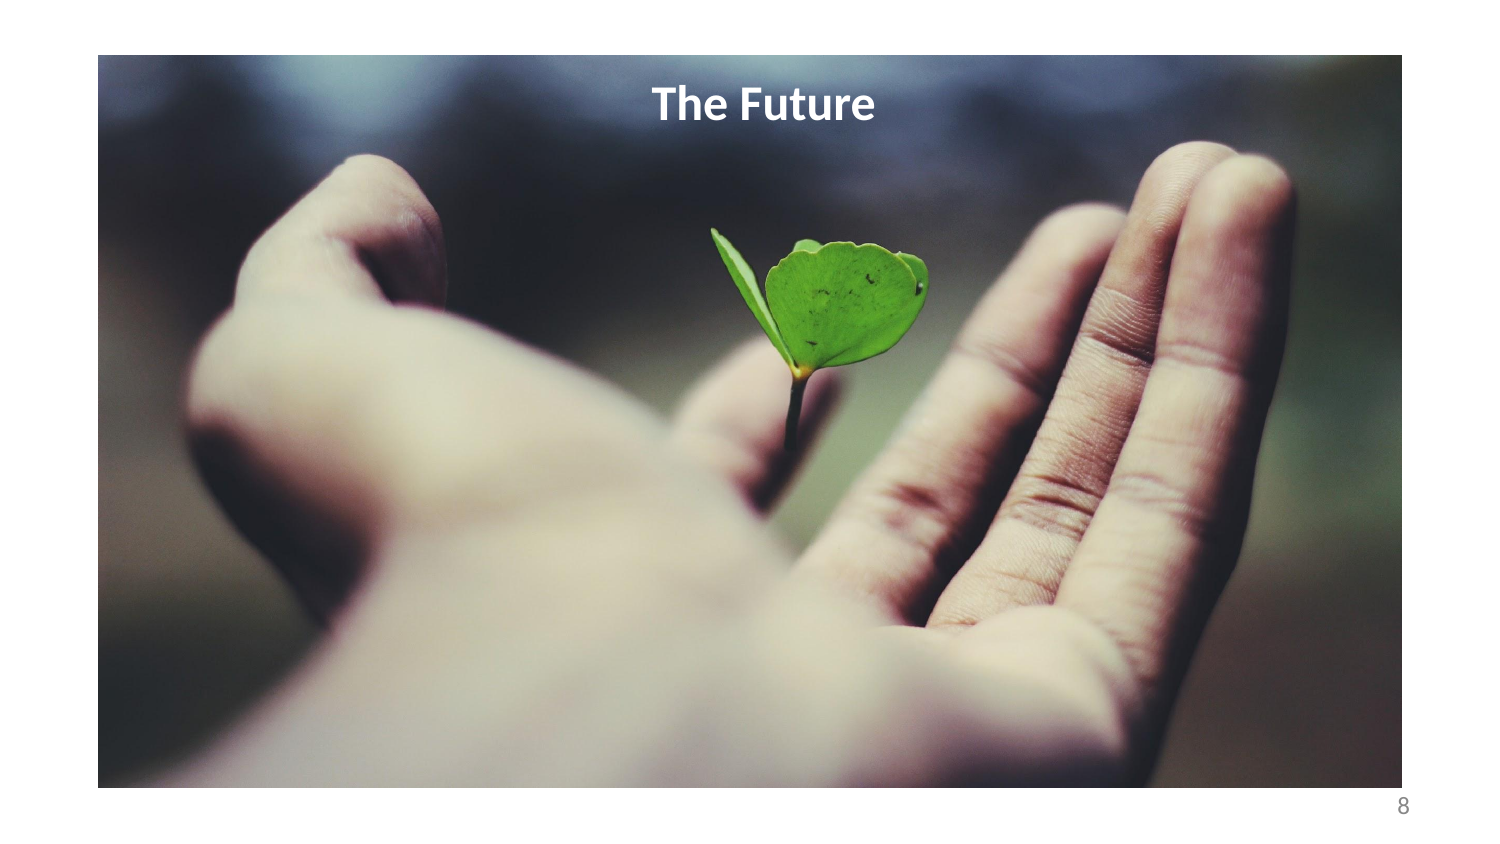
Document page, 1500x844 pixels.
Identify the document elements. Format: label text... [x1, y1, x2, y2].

slide_number <number> [1074, 782, 1425, 827]
picture [98, 55, 1402, 788]
text_box The Future [206, 55, 1321, 189]
